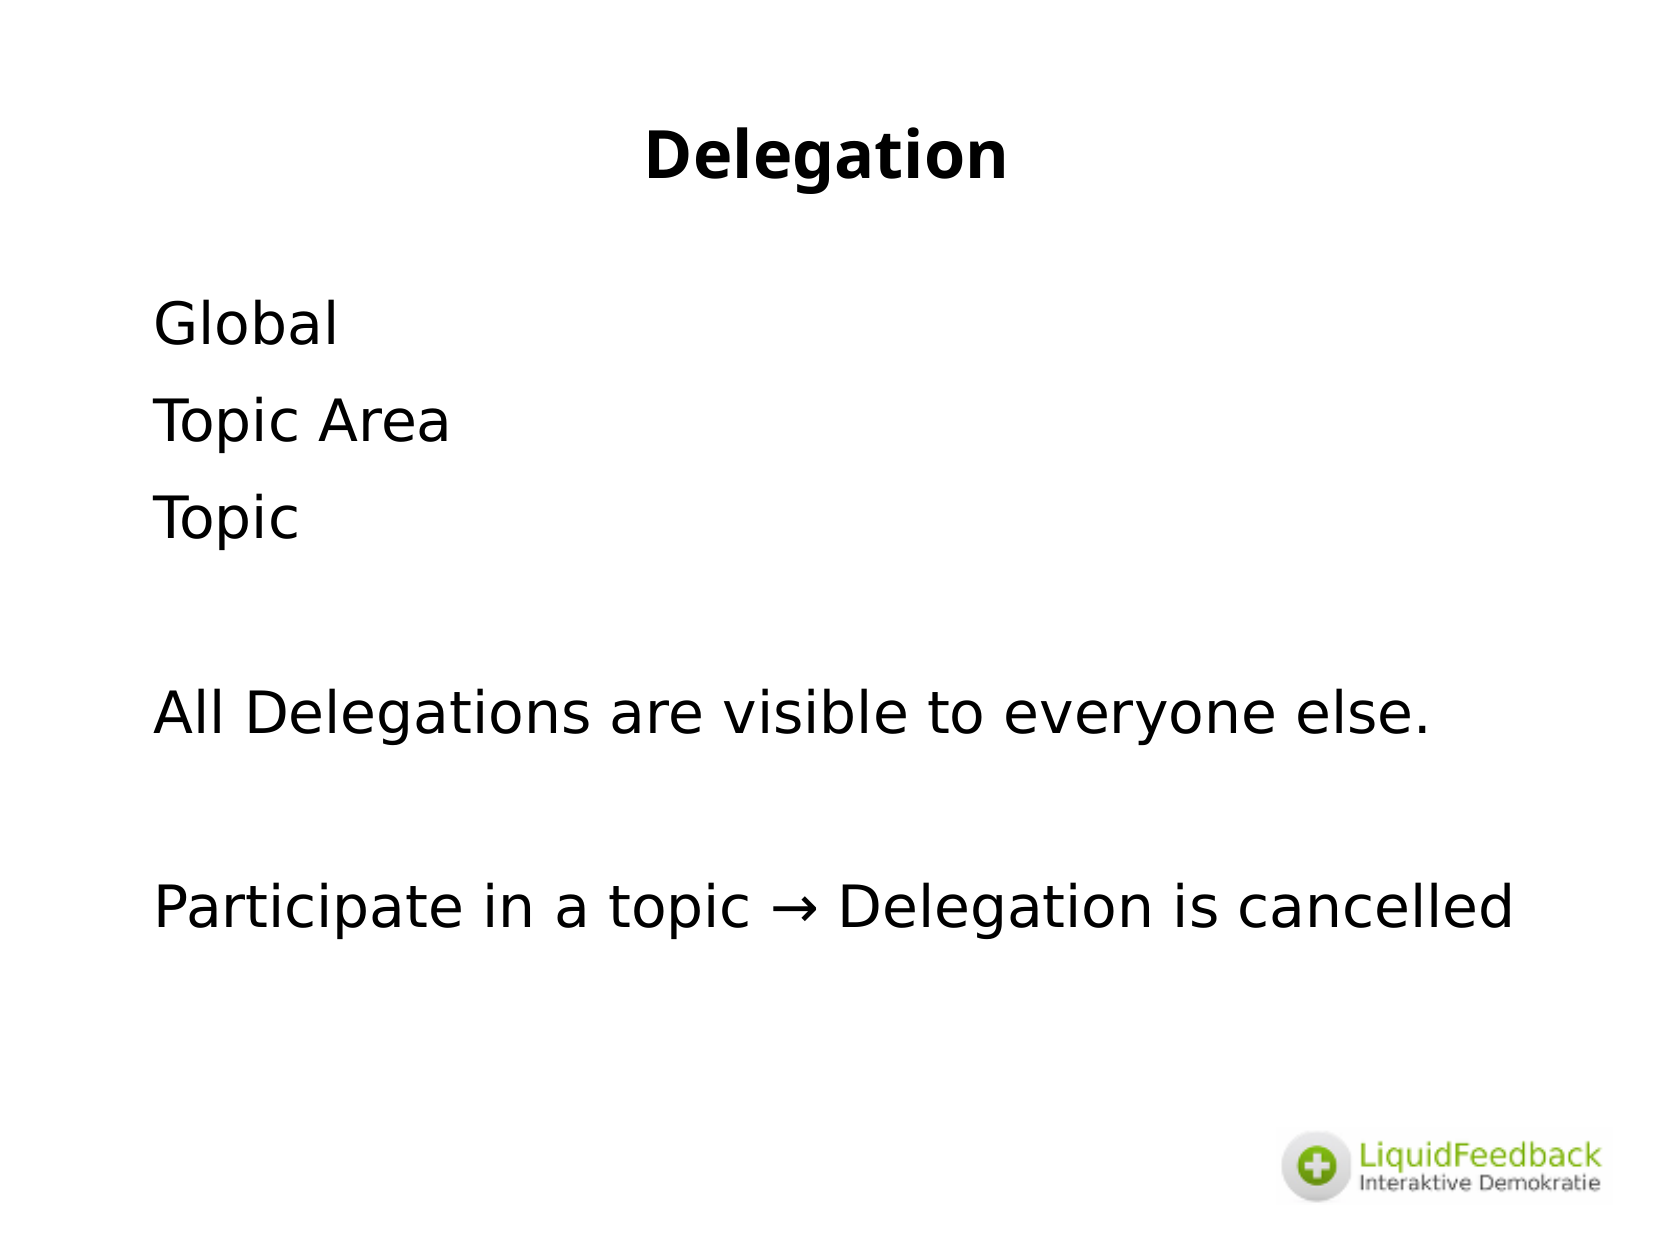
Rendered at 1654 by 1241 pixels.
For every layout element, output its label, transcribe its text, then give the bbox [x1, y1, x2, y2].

picture [1276, 1127, 1613, 1205]
title Delegation [82, 56, 1571, 250]
list Global Topic Area Topic All Delegations are visible to everyone else. Participate in a topic → Delegation is cancelled [82, 290, 1571, 1168]
